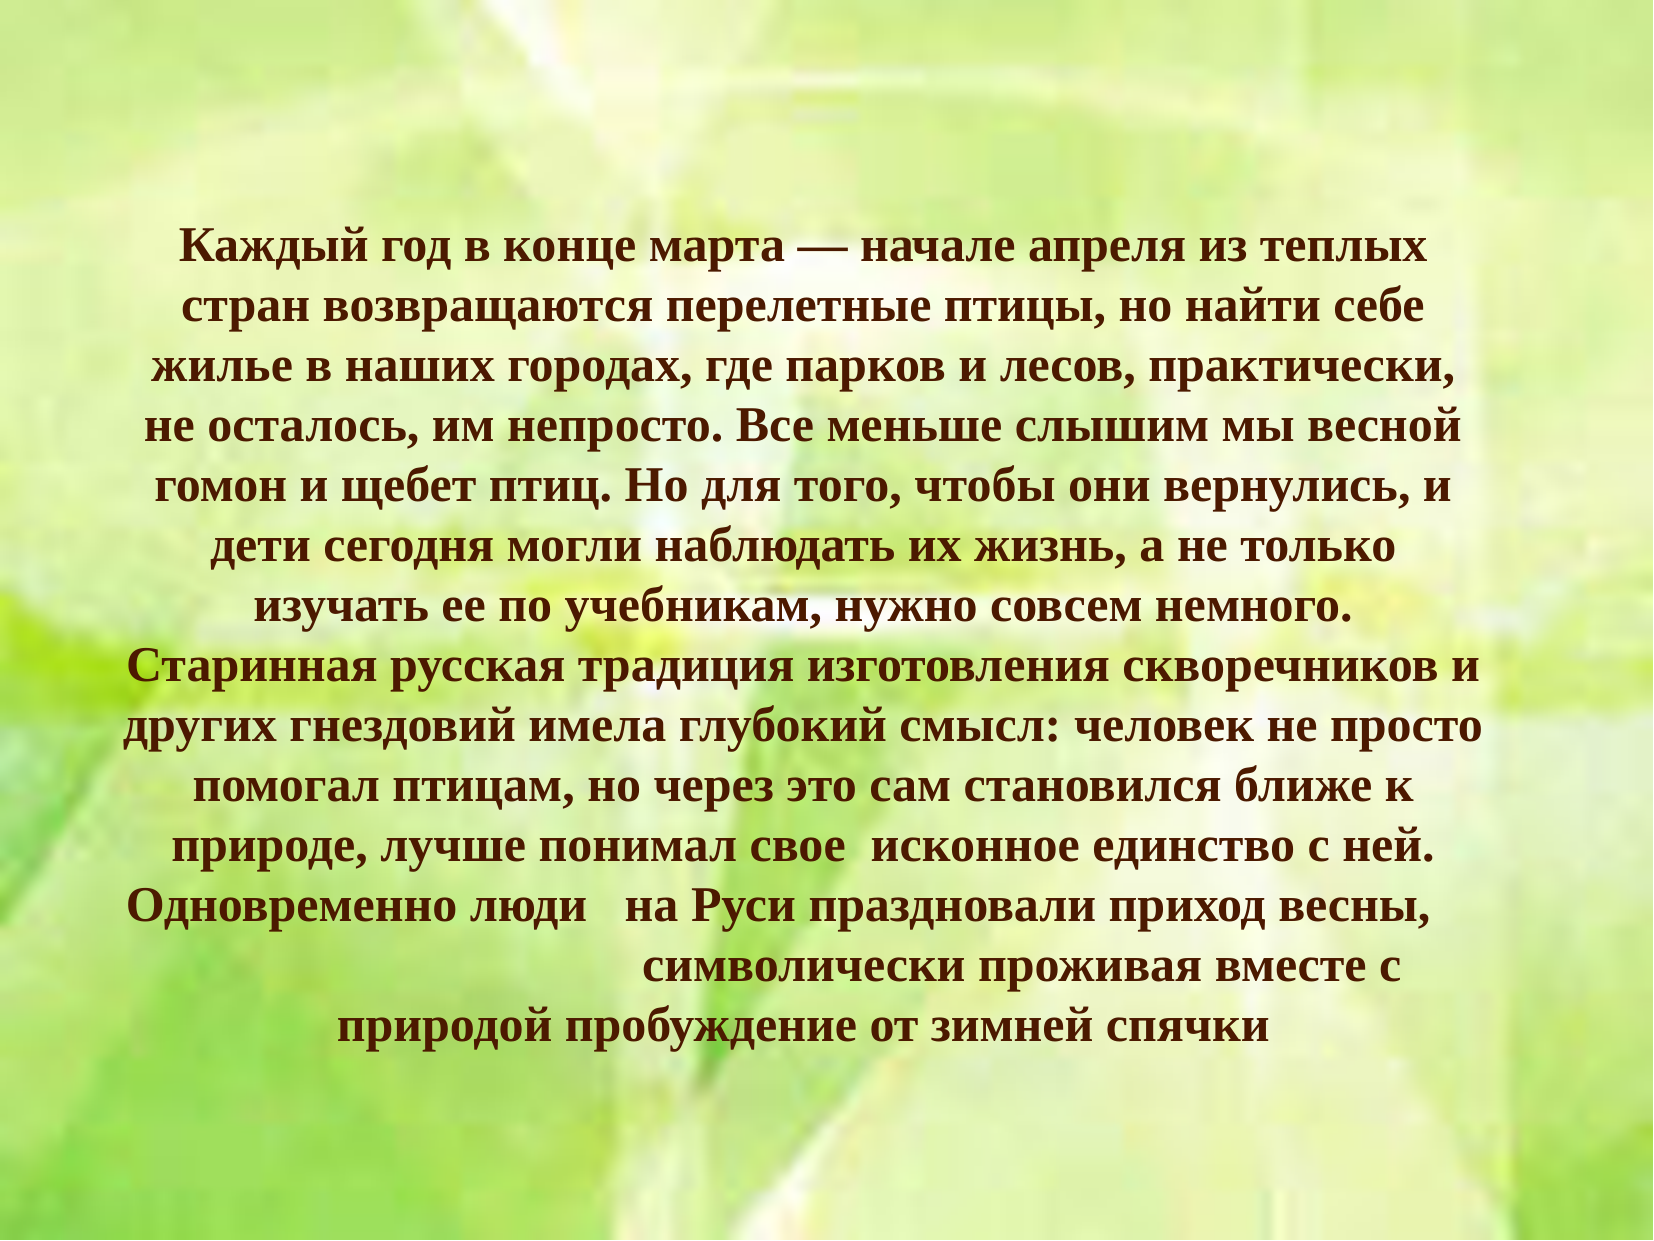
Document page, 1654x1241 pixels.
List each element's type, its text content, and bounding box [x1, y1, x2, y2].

picture [0, 0, 1653, 1240]
text_box Каждый год в конце марта — начале апреля из теплых стран возвращаются перелетные птицы, но найти себе жилье в наших городах, где парков и лесов, практически, не осталось, им непросто. Все меньше слышим мы весной гомон и щебет птиц. Но для того, чтобы они вернулись, и дети сегодня могли наблюдать их жизнь, а не только изучать ее по учебникам, нужно совсем немного. Старинная русская традиция изготовления скворечников и других гнездовий имела глубокий смысл: человек не просто помогал птицам, но через это сам становился ближе к природе, лучше понимал свое исконное единство с ней. Одновременно люди на Руси праздновали приход весны, символически проживая вместе с природой пробуждение от зимней спячки [106, 203, 1500, 1059]
